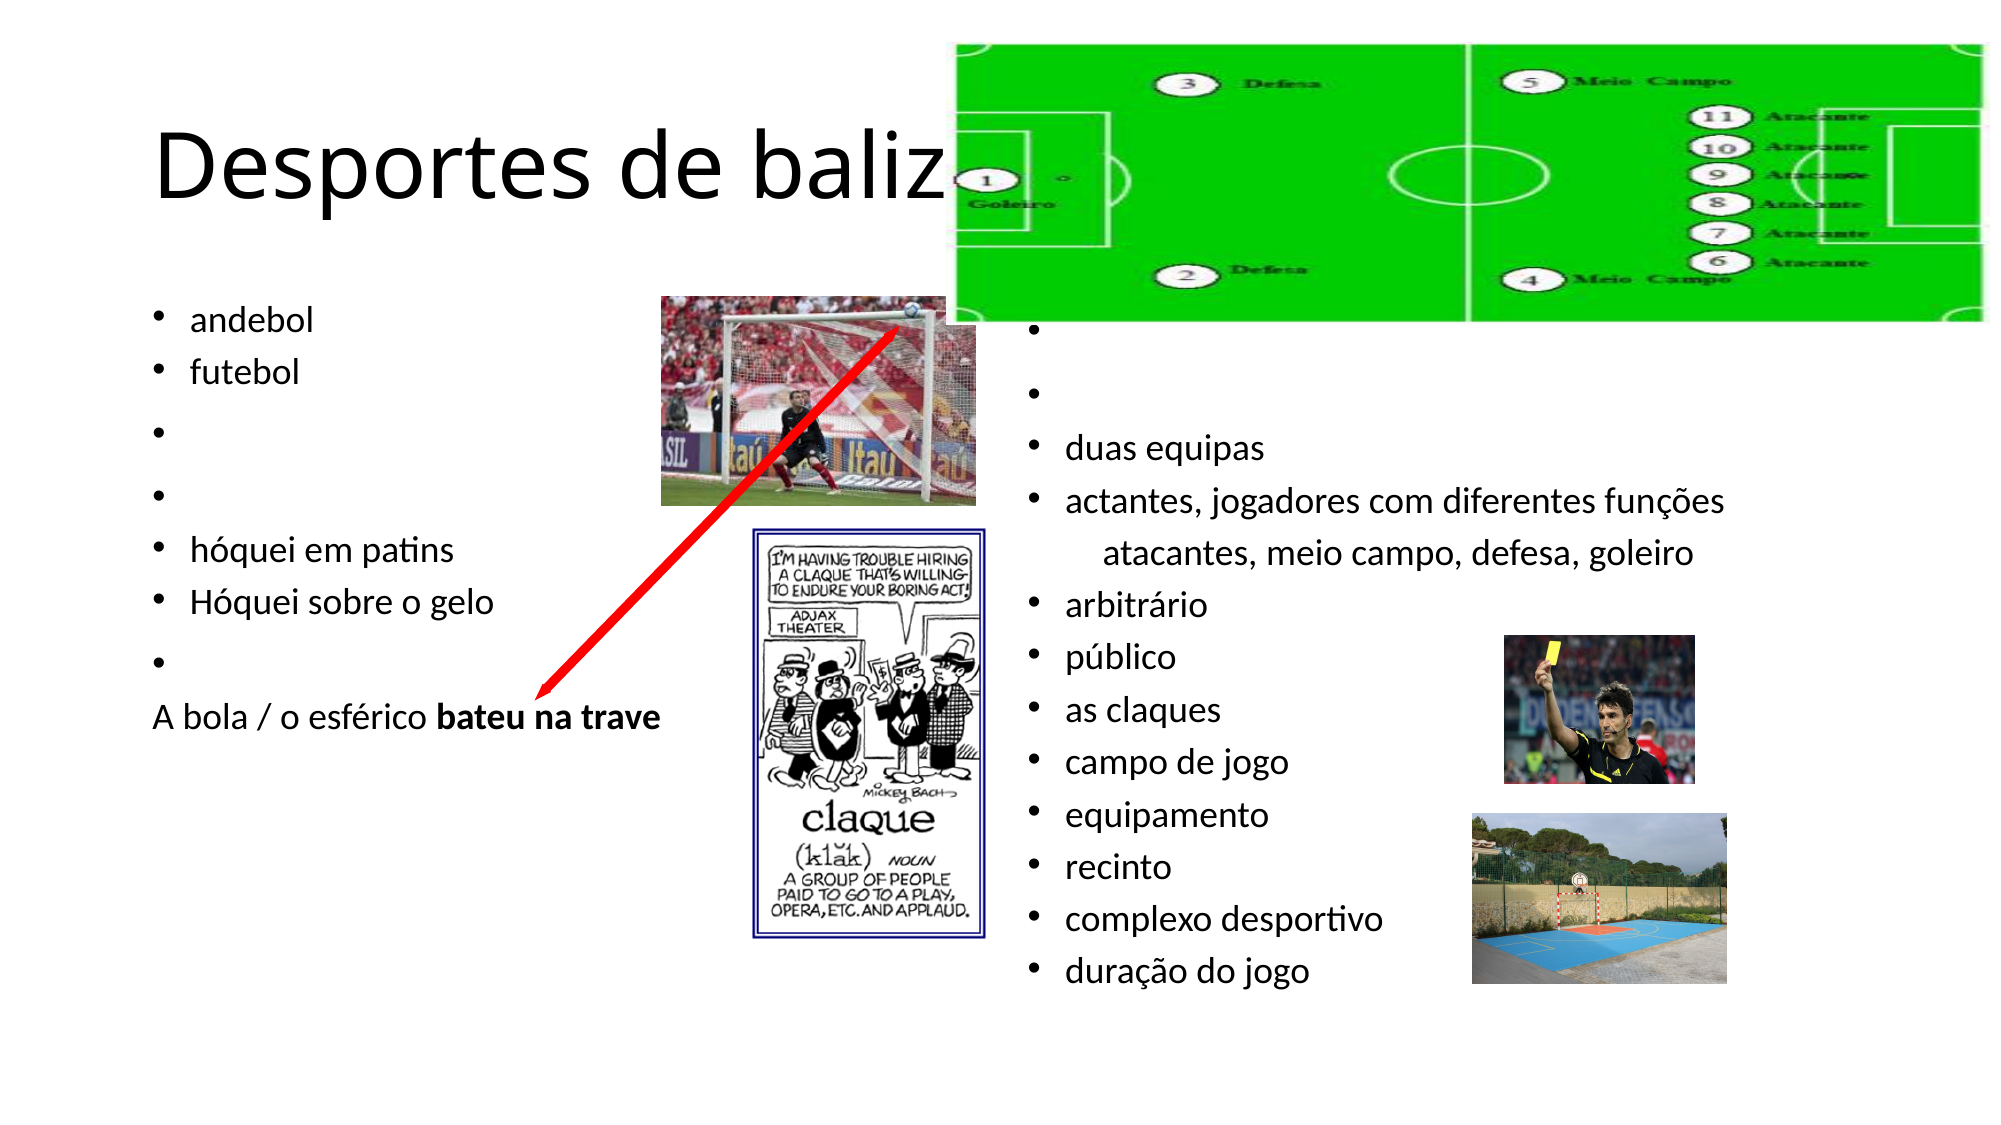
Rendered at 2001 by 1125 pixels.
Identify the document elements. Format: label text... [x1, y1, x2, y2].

picture [1472, 813, 1727, 984]
list duas equipas actantes, jogadores com diferentes funções atacantes, meio campo, defesa, goleiro arbitrário público as claques campo de jogo equipamento recinto complexo desportivo duração do jogo [1012, 325, 1863, 1014]
picture [749, 525, 988, 941]
list andebol futebol hóquei em patins Hóquei sobre o gelo A bola / o esférico bateu na trave [137, 299, 988, 1014]
title Desportes de baliza [137, 59, 946, 278]
picture [661, 42, 1990, 506]
picture [1504, 636, 1695, 785]
